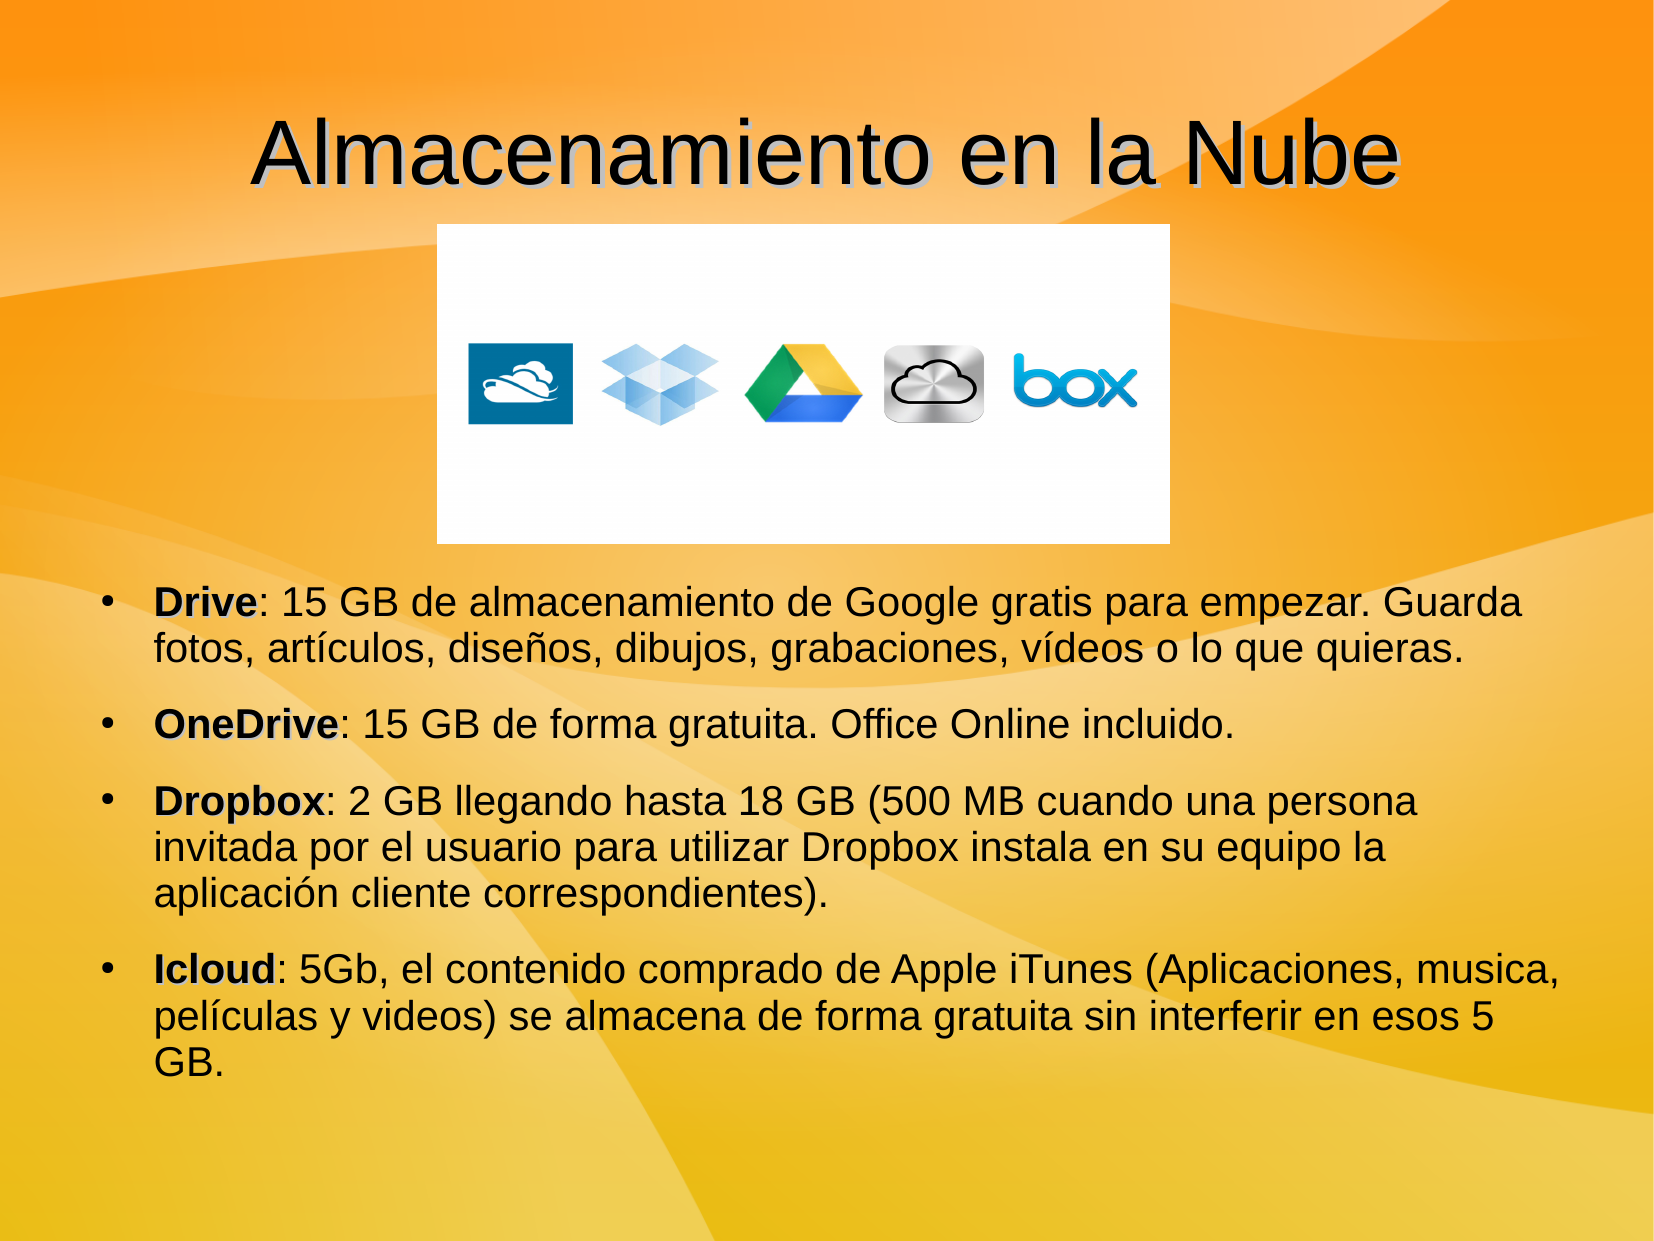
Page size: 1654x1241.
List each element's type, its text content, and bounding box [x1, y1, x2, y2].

title Almacenamiento en la Nube [82, 49, 1571, 257]
list Drive: 15 GB de almacenamiento de Google gratis para empezar. Guarda fotos, artículos, diseños, dibujos, grabaciones, vídeos o lo que quieras. OneDrive: 15 GB de forma gratuita. Office Online incluido. Dropbox: 2 GB llegando hasta 18 GB (500 MB cuando una persona invitada por el usuario para utilizar Dropbox instala en su equipo la aplicación cliente correspondientes). Icloud: 5Gb, el contenido comprado de Apple iTunes (Aplicaciones, musica, películas y videos) se almacena de forma gratuita sin interferir en esos 5 GB. [82, 578, 1571, 1109]
picture [0, 0, 1654, 1241]
